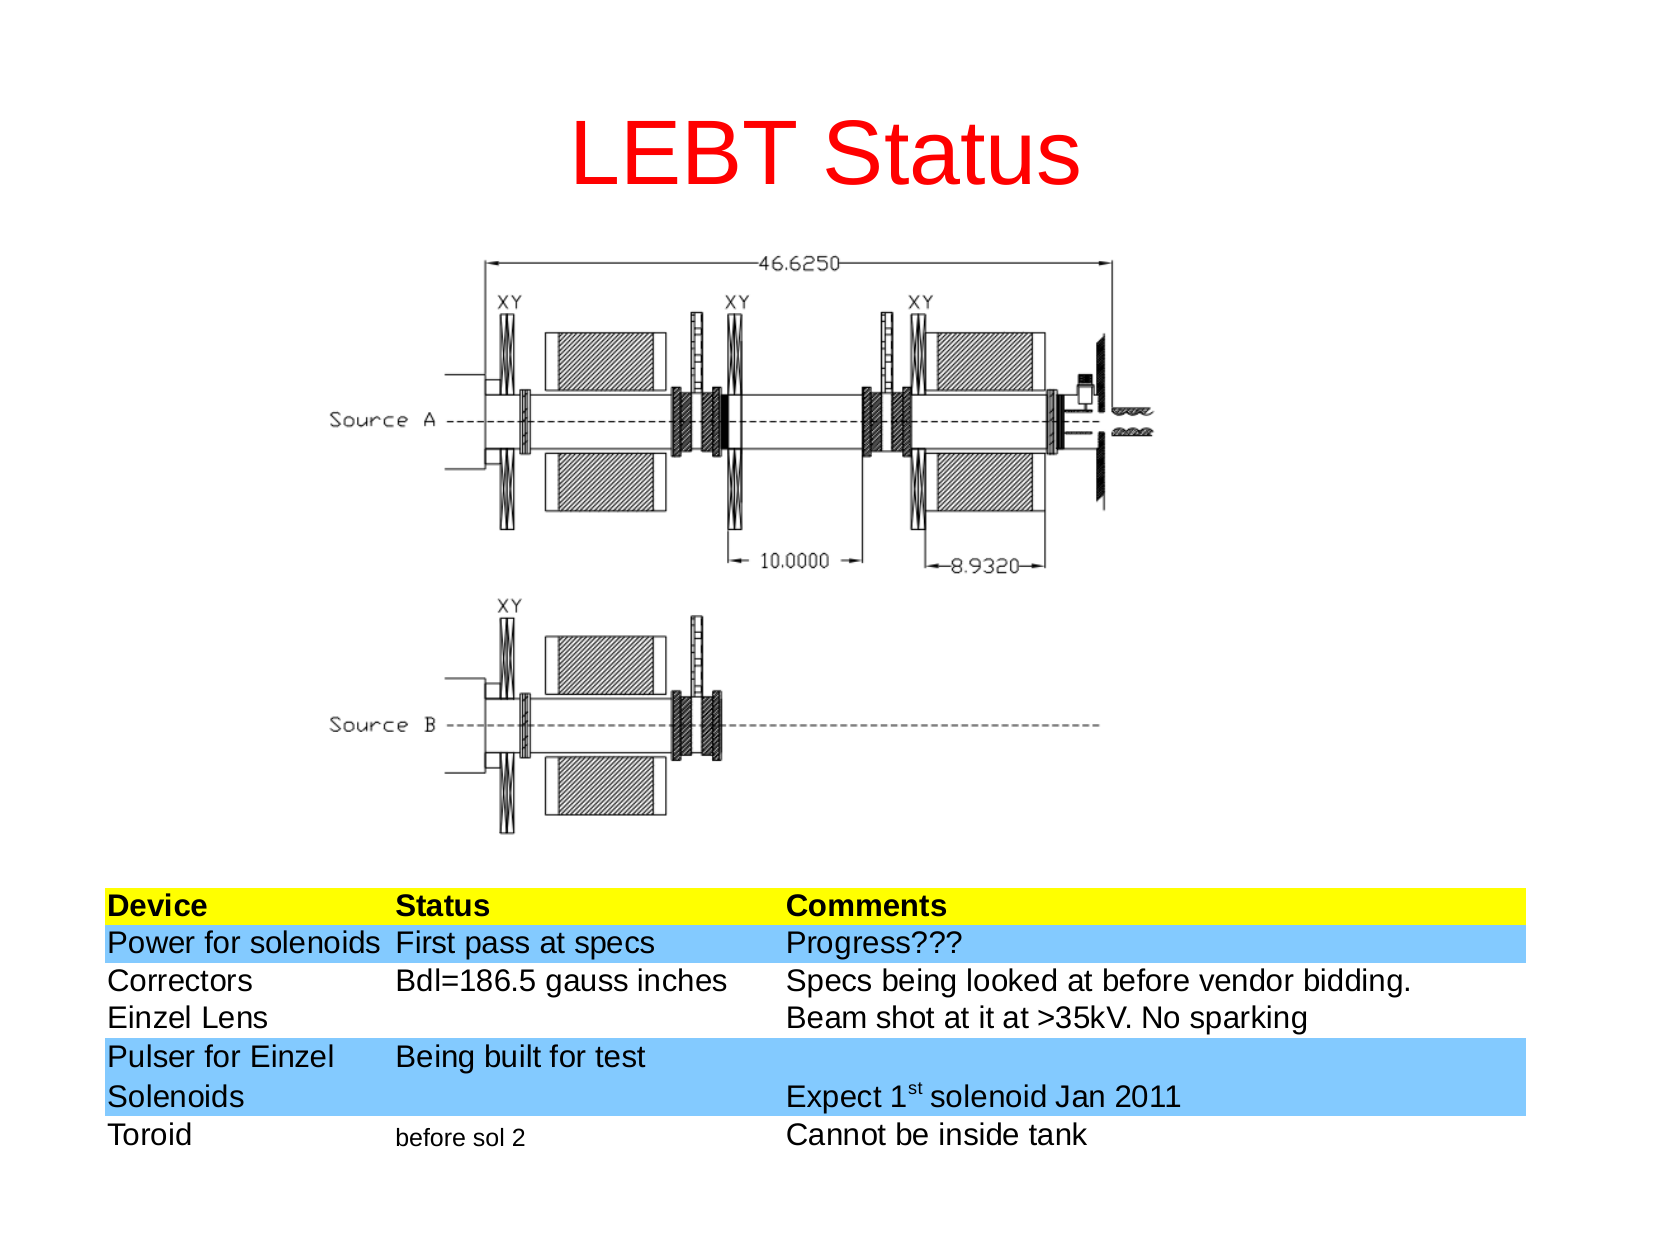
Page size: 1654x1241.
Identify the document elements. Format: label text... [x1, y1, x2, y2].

chart [105, 887, 1529, 1206]
title LEBT Status [82, 49, 1571, 257]
picture [285, 222, 1246, 856]
